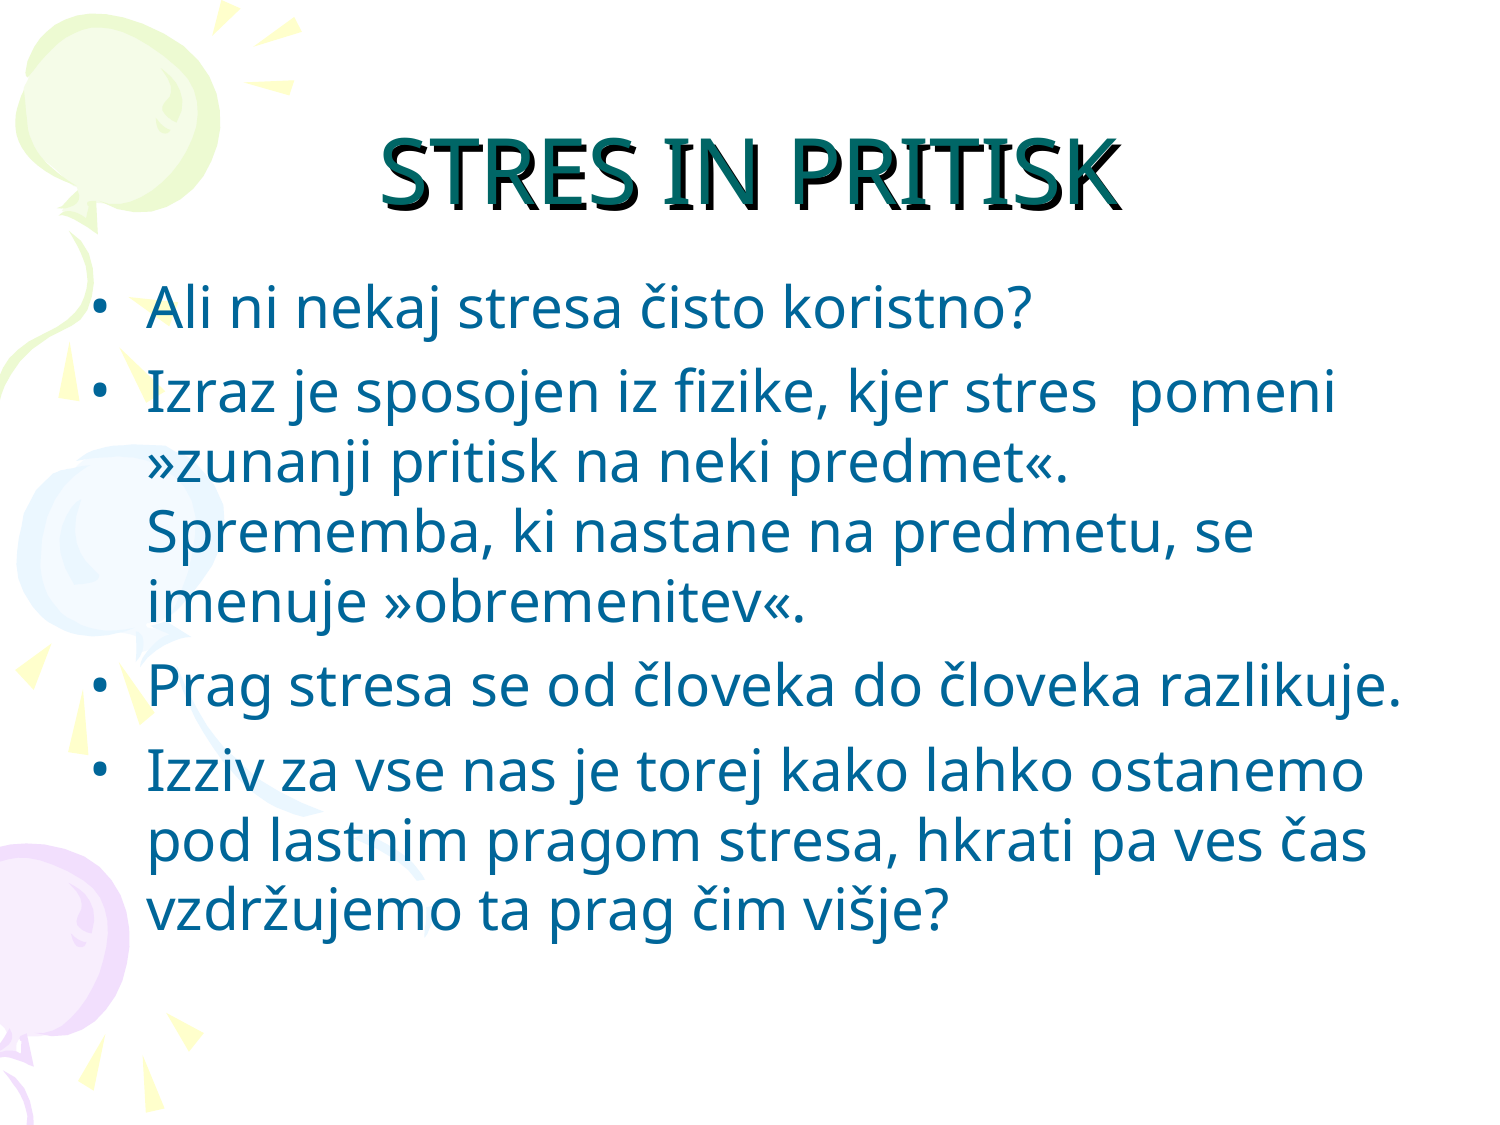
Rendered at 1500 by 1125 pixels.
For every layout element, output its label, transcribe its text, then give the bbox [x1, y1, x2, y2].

list Ali ni nekaj stresa čisto koristno? Izraz je sposojen iz fizike, kjer stres pomeni »zunanji pritisk na neki predmet«. Sprememba, ki nastane na predmetu, se imenuje »obremenitev«. Prag stresa se od človeka do človeka razlikuje. Izziv za vse nas je torej kako lahko ostanemo pod lastnim pragom stresa, hkrati pa ves čas vzdržujemo ta prag čim višje? [75, 262, 1426, 994]
title STRES IN PRITISK [72, 16, 1426, 233]
